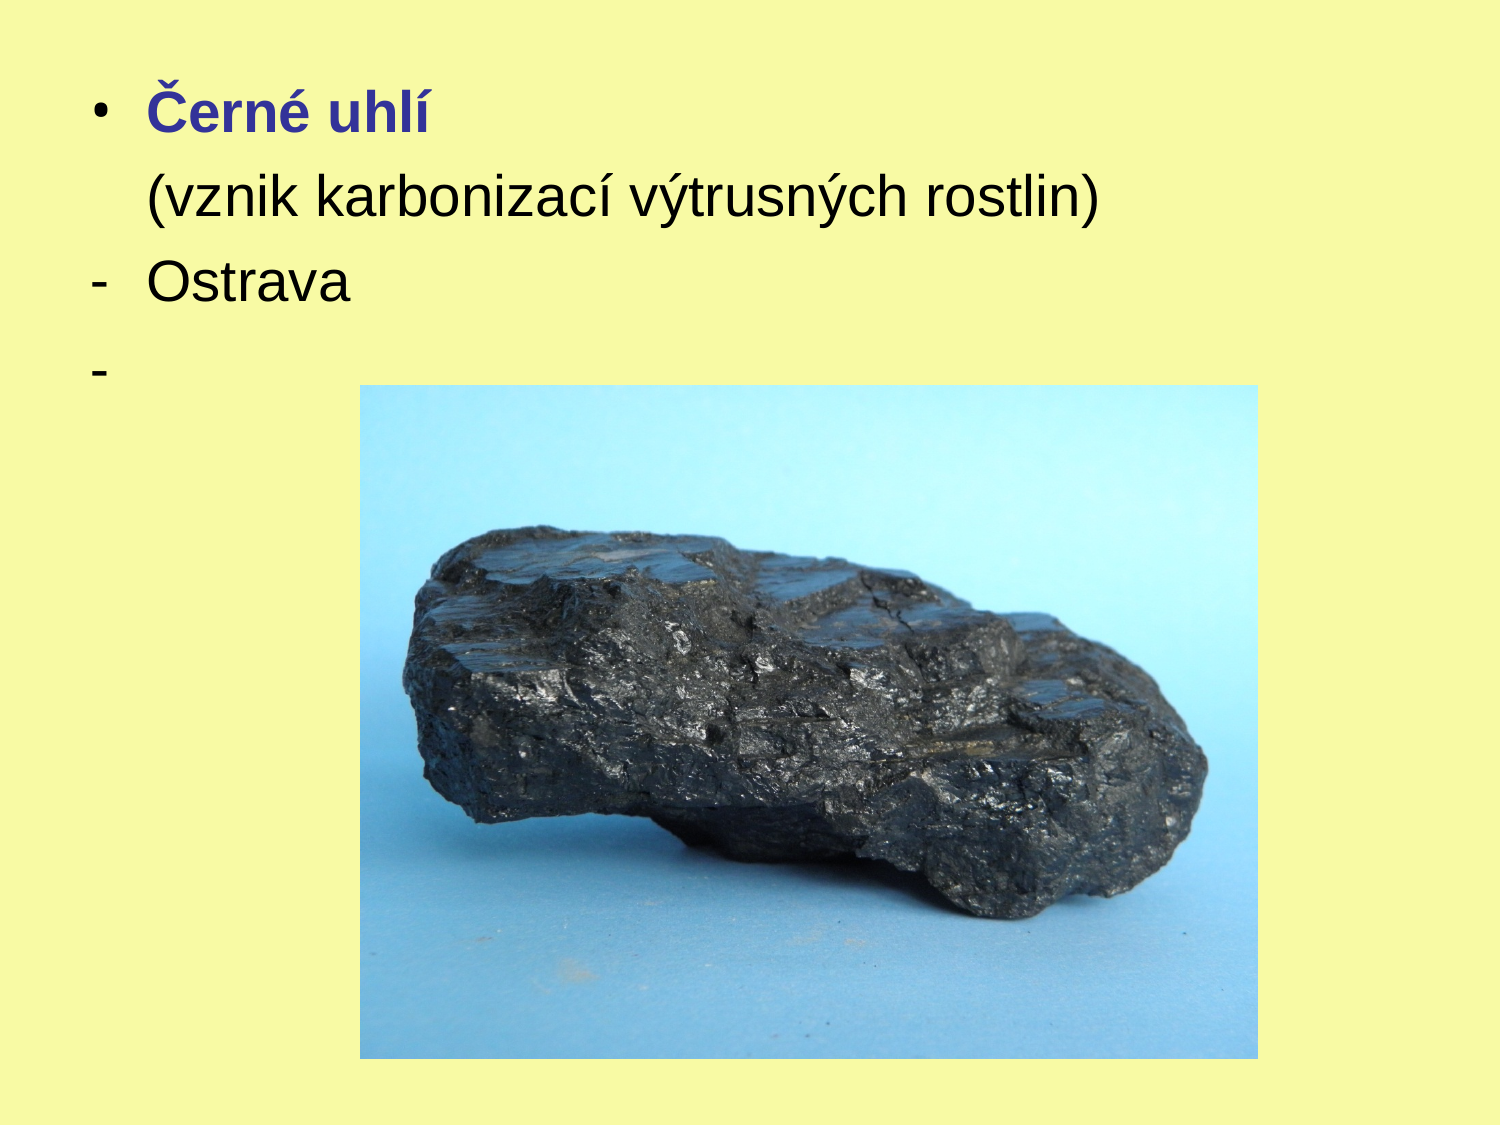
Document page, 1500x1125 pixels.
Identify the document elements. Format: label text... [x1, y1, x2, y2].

list Černé uhlí (vznik karbonizací výtrusných rostlin) Ostrava [75, 66, 1424, 1005]
picture [360, 385, 1258, 1059]
